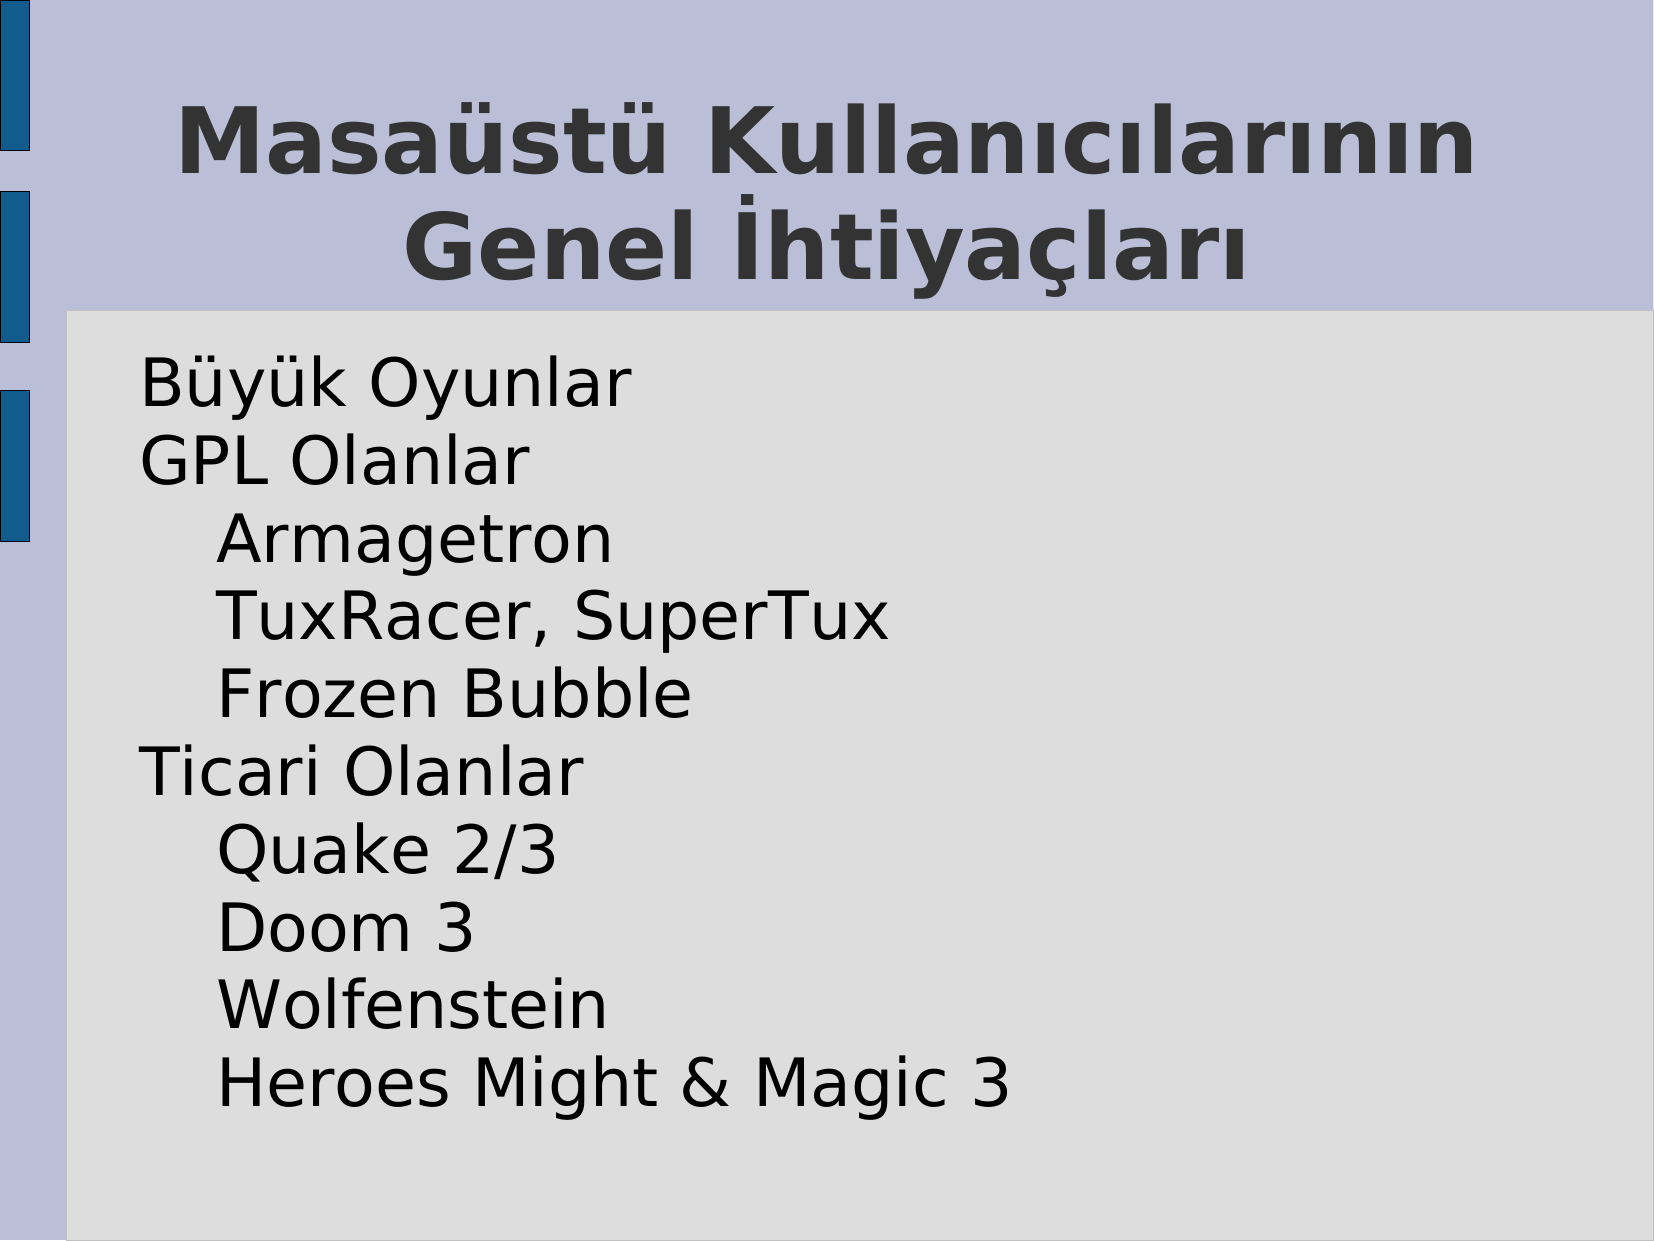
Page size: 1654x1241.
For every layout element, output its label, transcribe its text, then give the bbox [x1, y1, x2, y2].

list Büyük Oyunlar GPL Olanlar Armagetron TuxRacer, SuperTux Frozen Bubble Ticari Olanlar Quake 2/3 Doom 3 Wolfenstein Heroes Might & Magic 3 [121, 344, 1534, 1127]
title Masaüstü Kullanıcılarının Genel İhtiyaçları [121, 87, 1534, 302]
